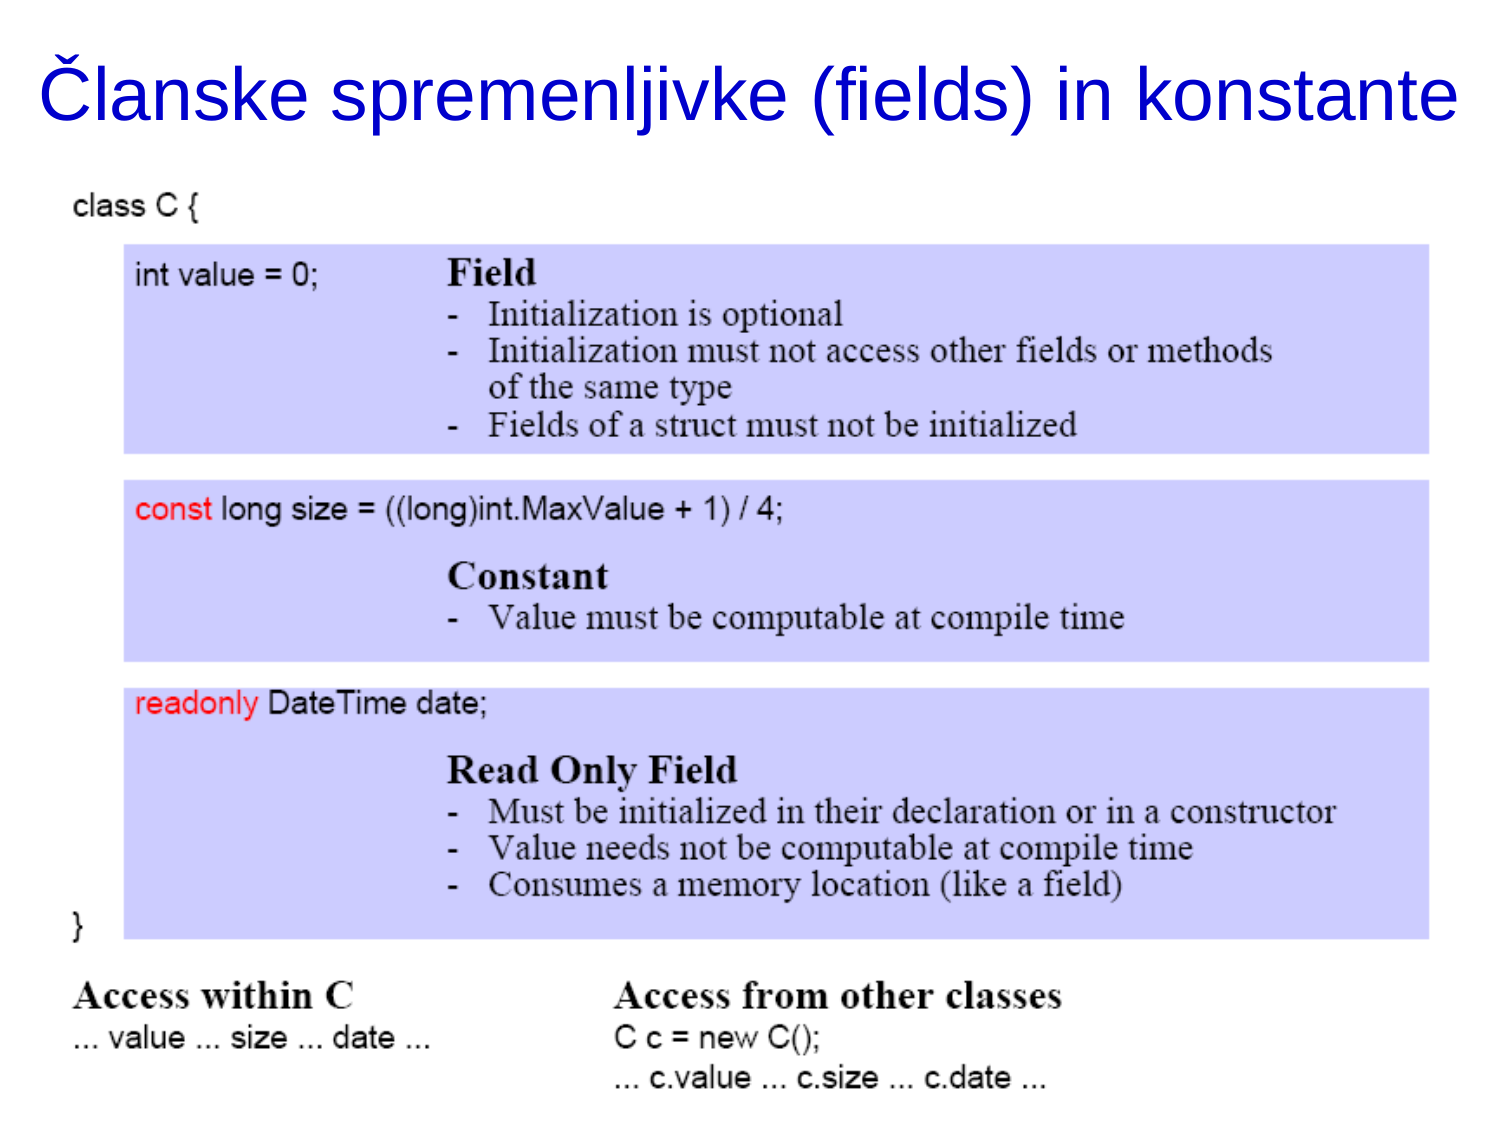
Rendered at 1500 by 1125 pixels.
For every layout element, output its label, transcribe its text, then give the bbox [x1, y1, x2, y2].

title Članske spremenljivke (fields) in konstante [0, 30, 1500, 149]
text_box [41, 177, 1459, 1107]
